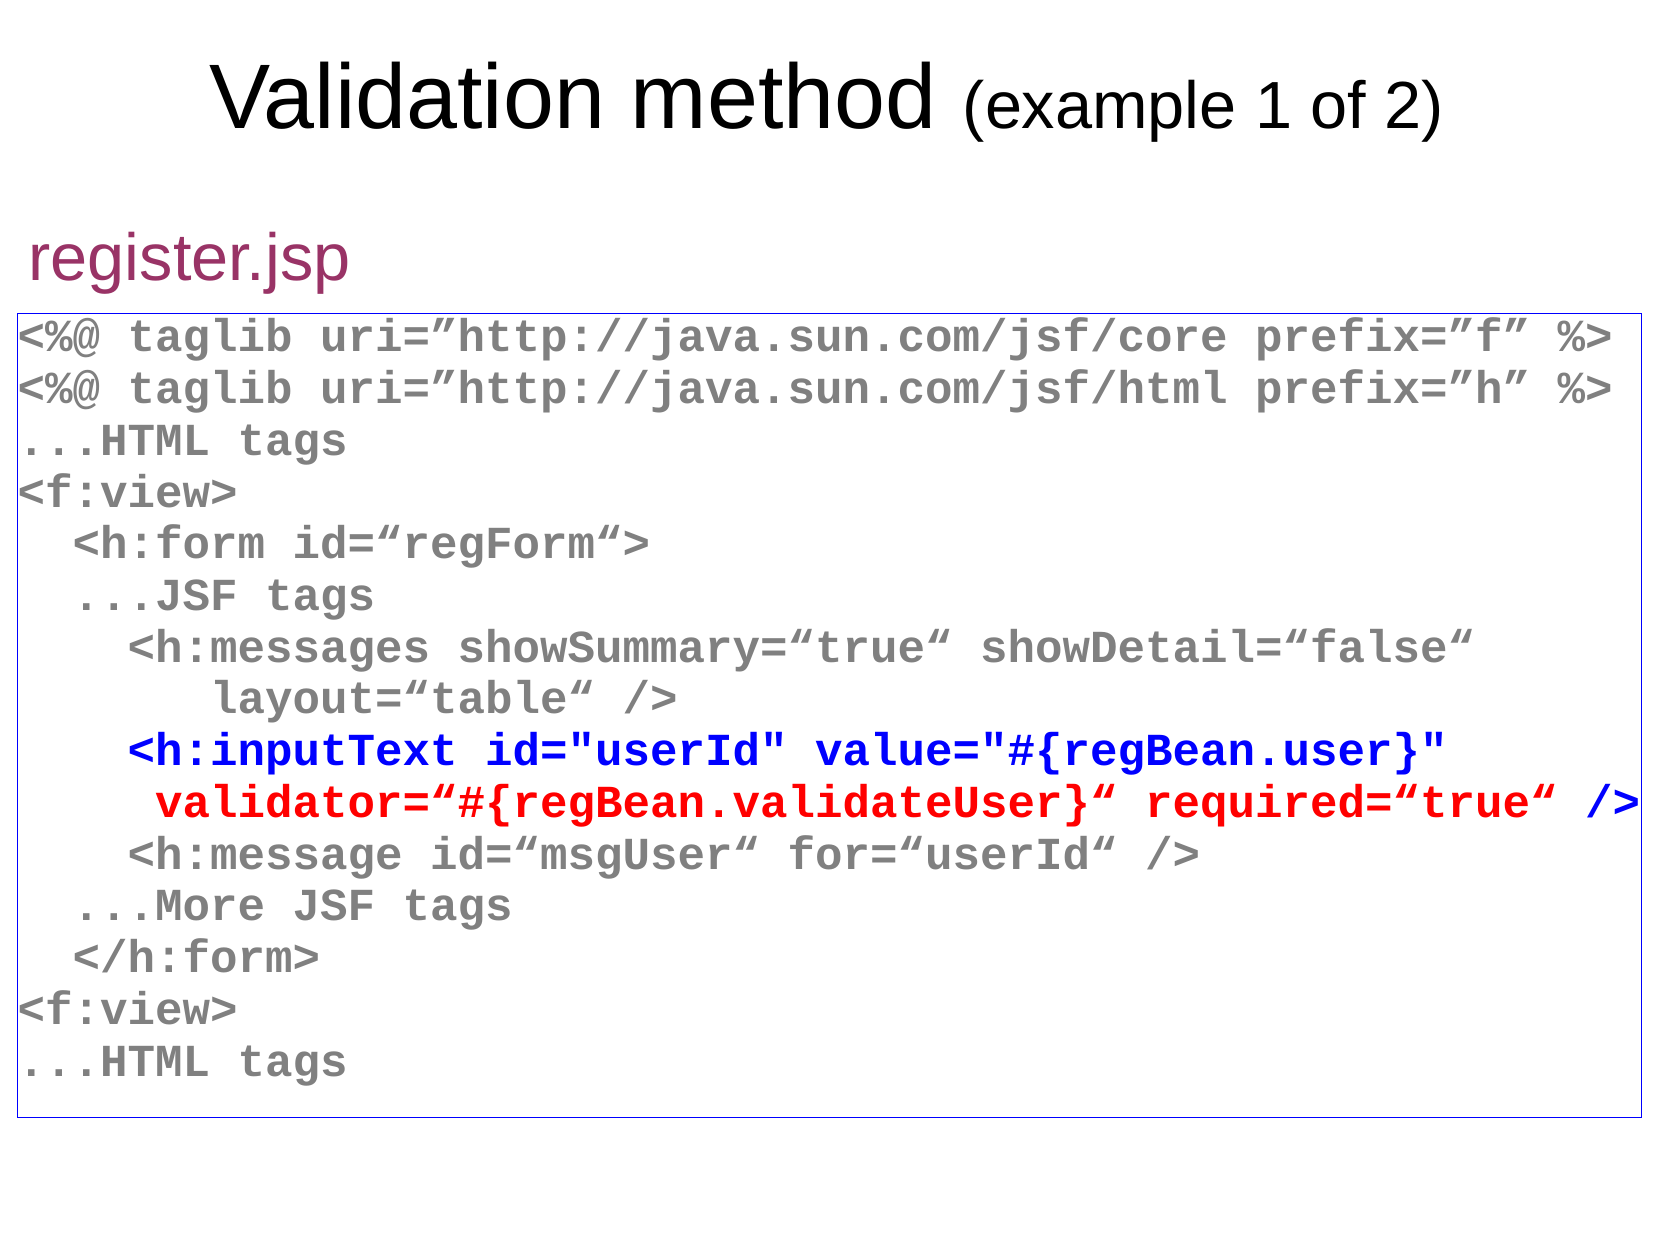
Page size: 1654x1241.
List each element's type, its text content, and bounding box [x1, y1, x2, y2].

text_box register.jsp [11, 220, 975, 296]
list <%@ taglib uri=”http://java.sun.com/jsf/core prefix=”f” %> <%@ taglib uri=”http://java.sun.com/jsf/html prefix=”h” %> ...HTML tags <f:view> <h:form id=“regForm“> ...JSF tags <h:messages showSummary=“true“ showDetail=“false“ layout=“table“ /> <h:inputText id="userId" value="#{regBean.user}" validator=“#{regBean.validateUser}“ required=“true“ /> <h:message id=“msgUser“ for=“userId“ /> ...More JSF tags </h:form> <f:view> ...HTML tags [17, 313, 1642, 1118]
title Validation method (example 1 of 2) [82, 21, 1571, 172]
